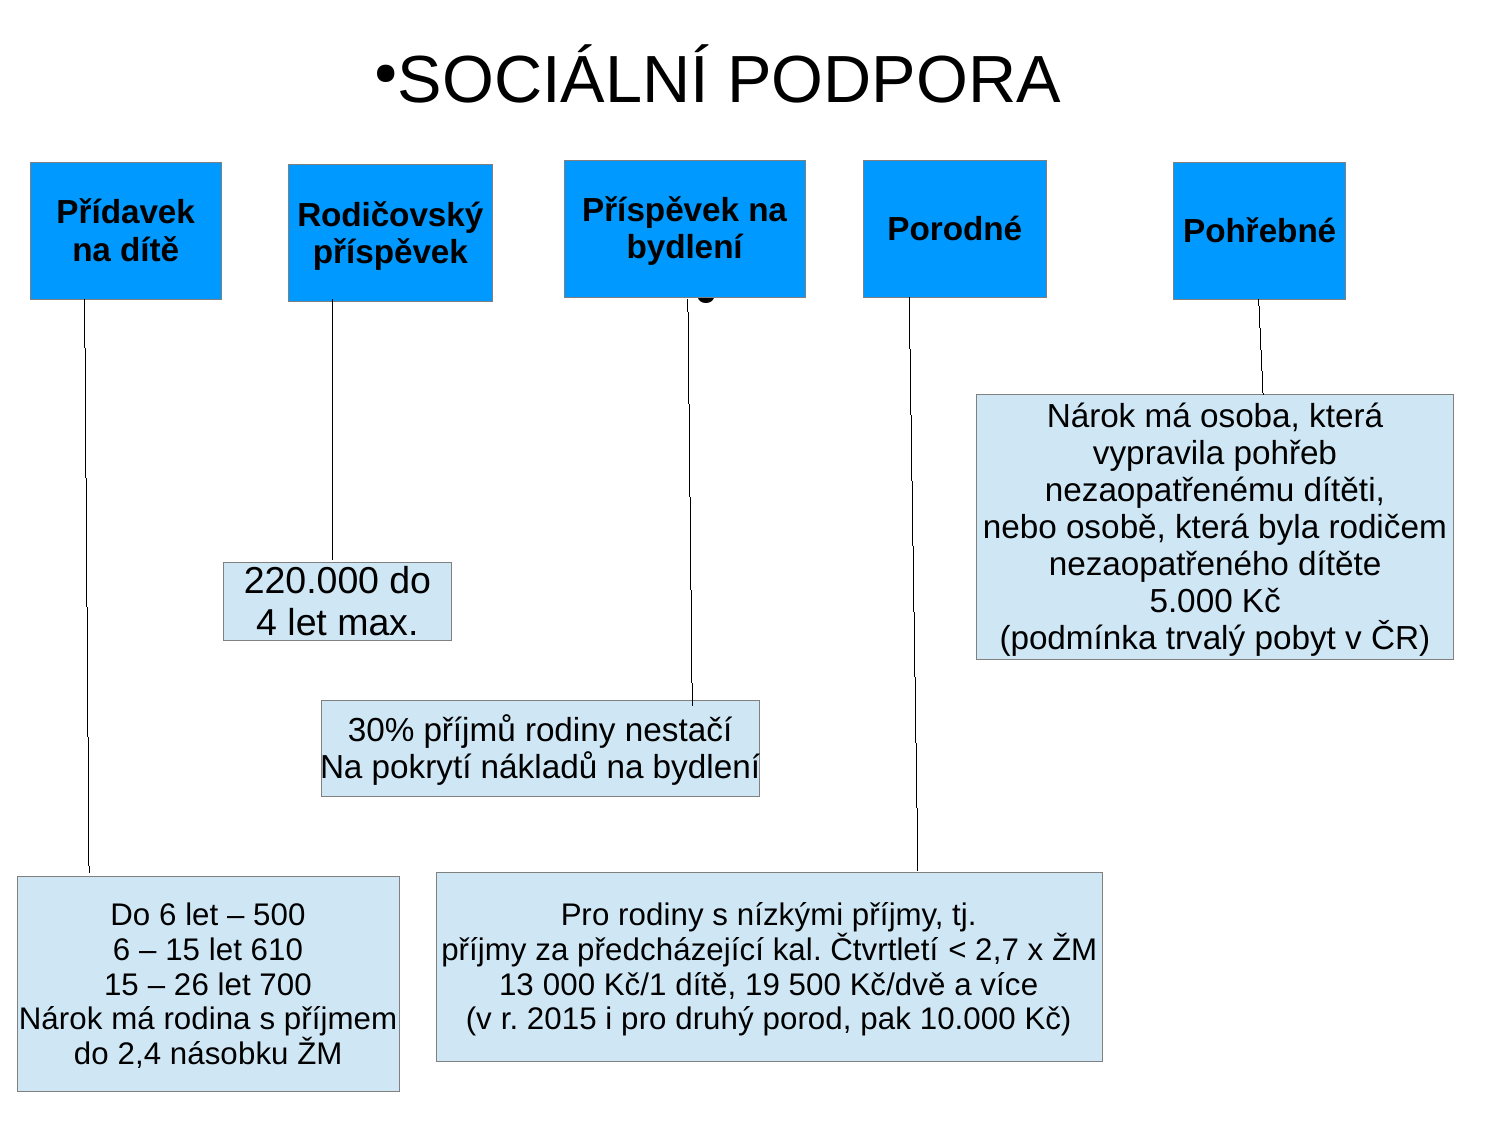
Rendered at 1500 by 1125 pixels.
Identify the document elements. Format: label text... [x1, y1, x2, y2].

text_box 220.000 do 4 let max. [223, 562, 451, 640]
text_box 30% příjmů rodiny nestačí Na pokrytí nákladů na bydlení [321, 701, 760, 796]
text_box Pohřebné [1174, 163, 1346, 299]
text_box Nárok má osoba, která vypravila pohřeb nezaopatřenému dítěti, nebo osobě, která byla rodičem nezaopatřeného dítěte 5.000 Kč (podmínka trvalý pobyt v ČR) [977, 395, 1454, 660]
list SOCIÁLNÍ PODPORA [10, 34, 1425, 1086]
text_box Rodičovský příspěvek [289, 165, 493, 302]
text_box Pro rodiny s nízkými příjmy, tj. příjmy za předcházející kal. Čtvrtletí < 2,7 x ŽM 13 000 Kč/1 dítě, 19 500 Kč/dvě a více (v r. 2015 i pro druhý porod, pak 10.000 Kč) [436, 872, 1102, 1061]
text_box Do 6 let – 500 6 – 15 let 610 15 – 26 let 700 Nárok má rodina s příjmem do 2,4 násobku ŽM [17, 877, 399, 1092]
text_box Příspěvek na bydlení [564, 161, 805, 297]
text_box Přídavek na dítě [30, 163, 221, 299]
text_box Porodné [864, 161, 1046, 297]
